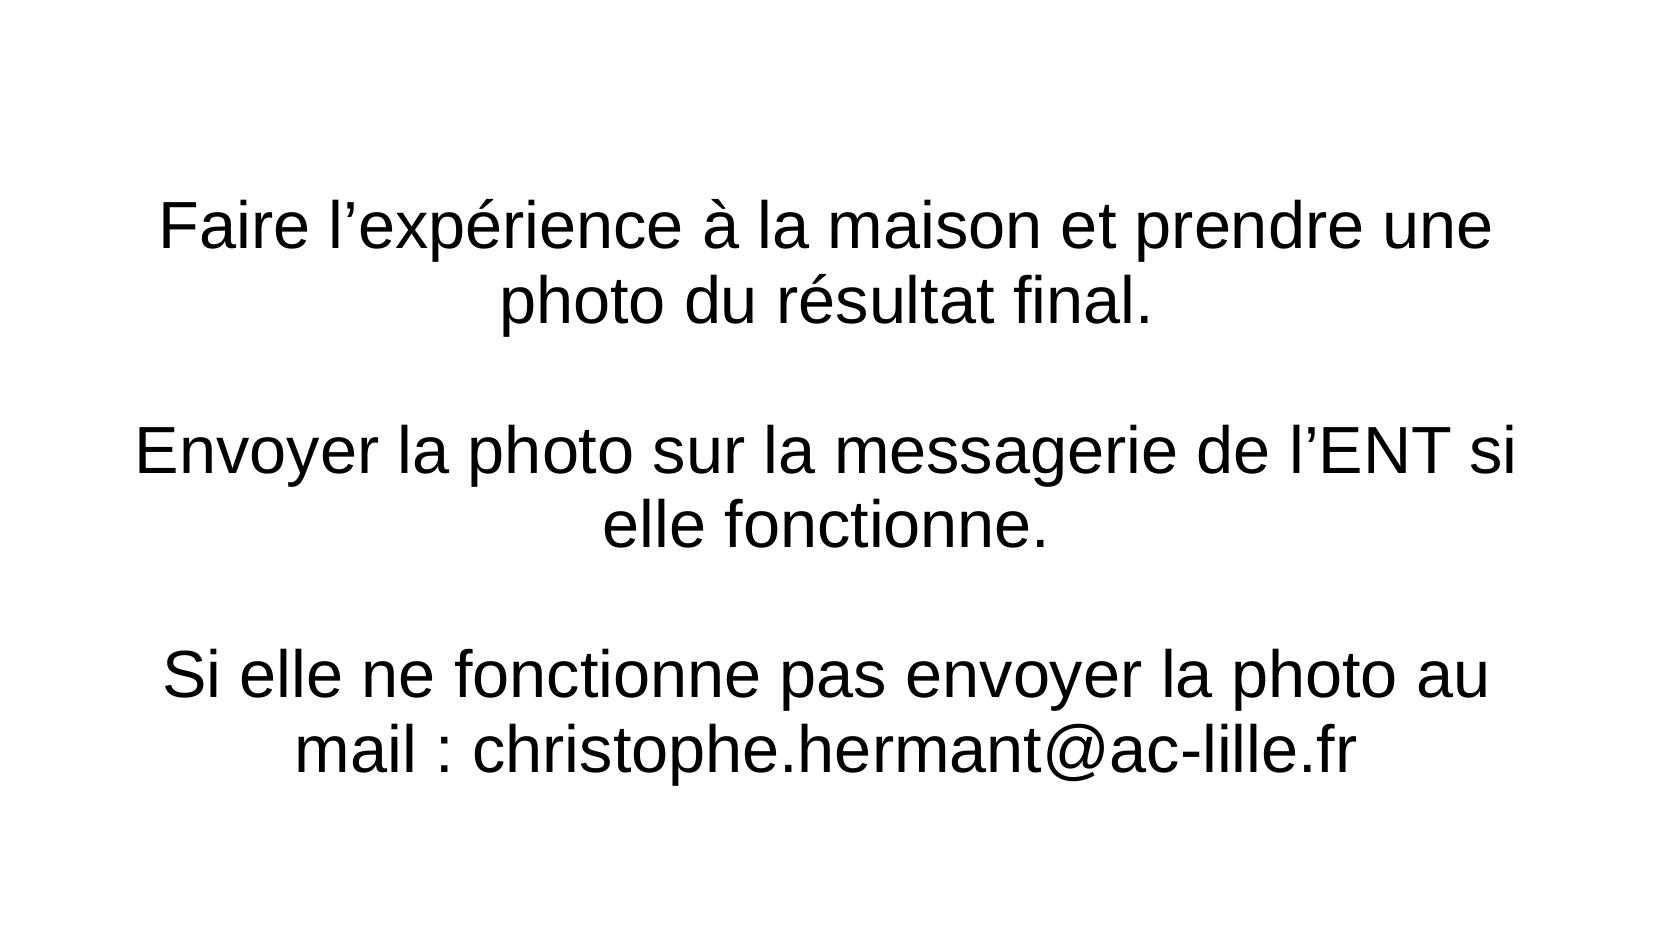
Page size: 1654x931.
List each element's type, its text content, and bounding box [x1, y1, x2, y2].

subtitle Faire l’expérience à la maison et prendre une photo du résultat final. Envoyer la photo sur la messagerie de l’ENT si elle fonctionne. Si elle ne fonctionne pas envoyer la photo au mail : christophe.hermant@ac-lille.fr [82, 188, 1571, 787]
